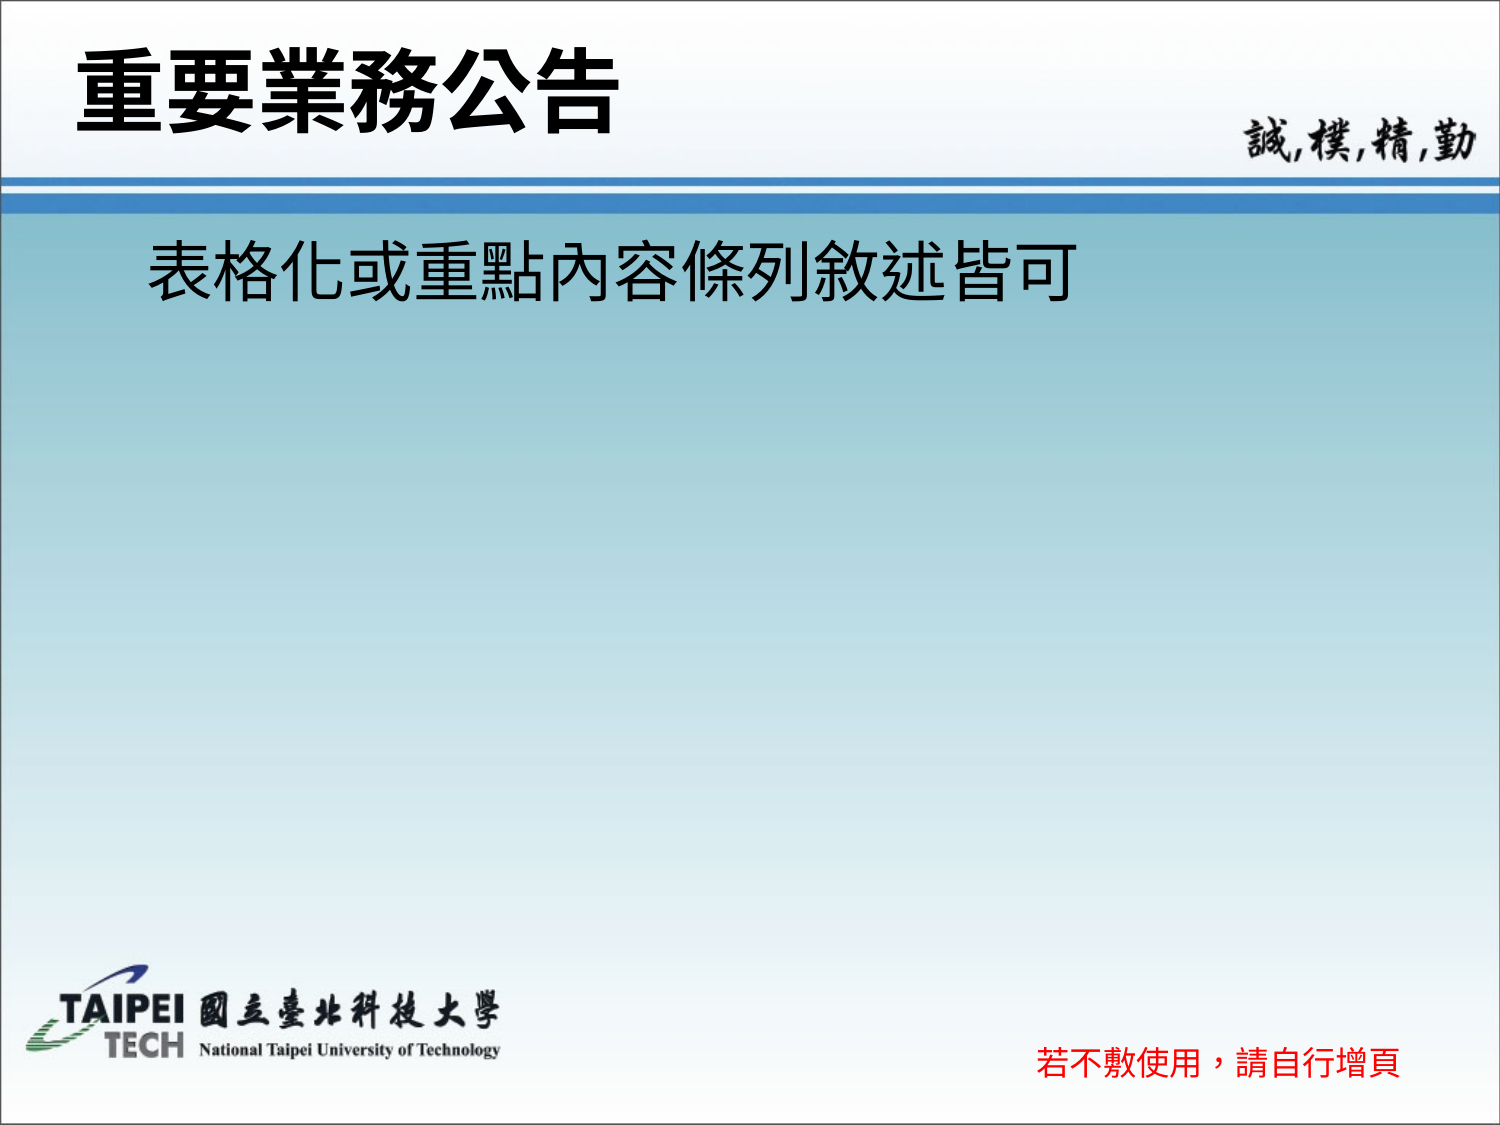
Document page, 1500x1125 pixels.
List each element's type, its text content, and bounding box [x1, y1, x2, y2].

title 重要業務公告 [59, 0, 1182, 178]
list 表格化或重點內容條列敘述皆可 [75, 222, 1426, 961]
text_box 若不敷使用，請自行增頁 [1021, 1035, 1471, 1091]
